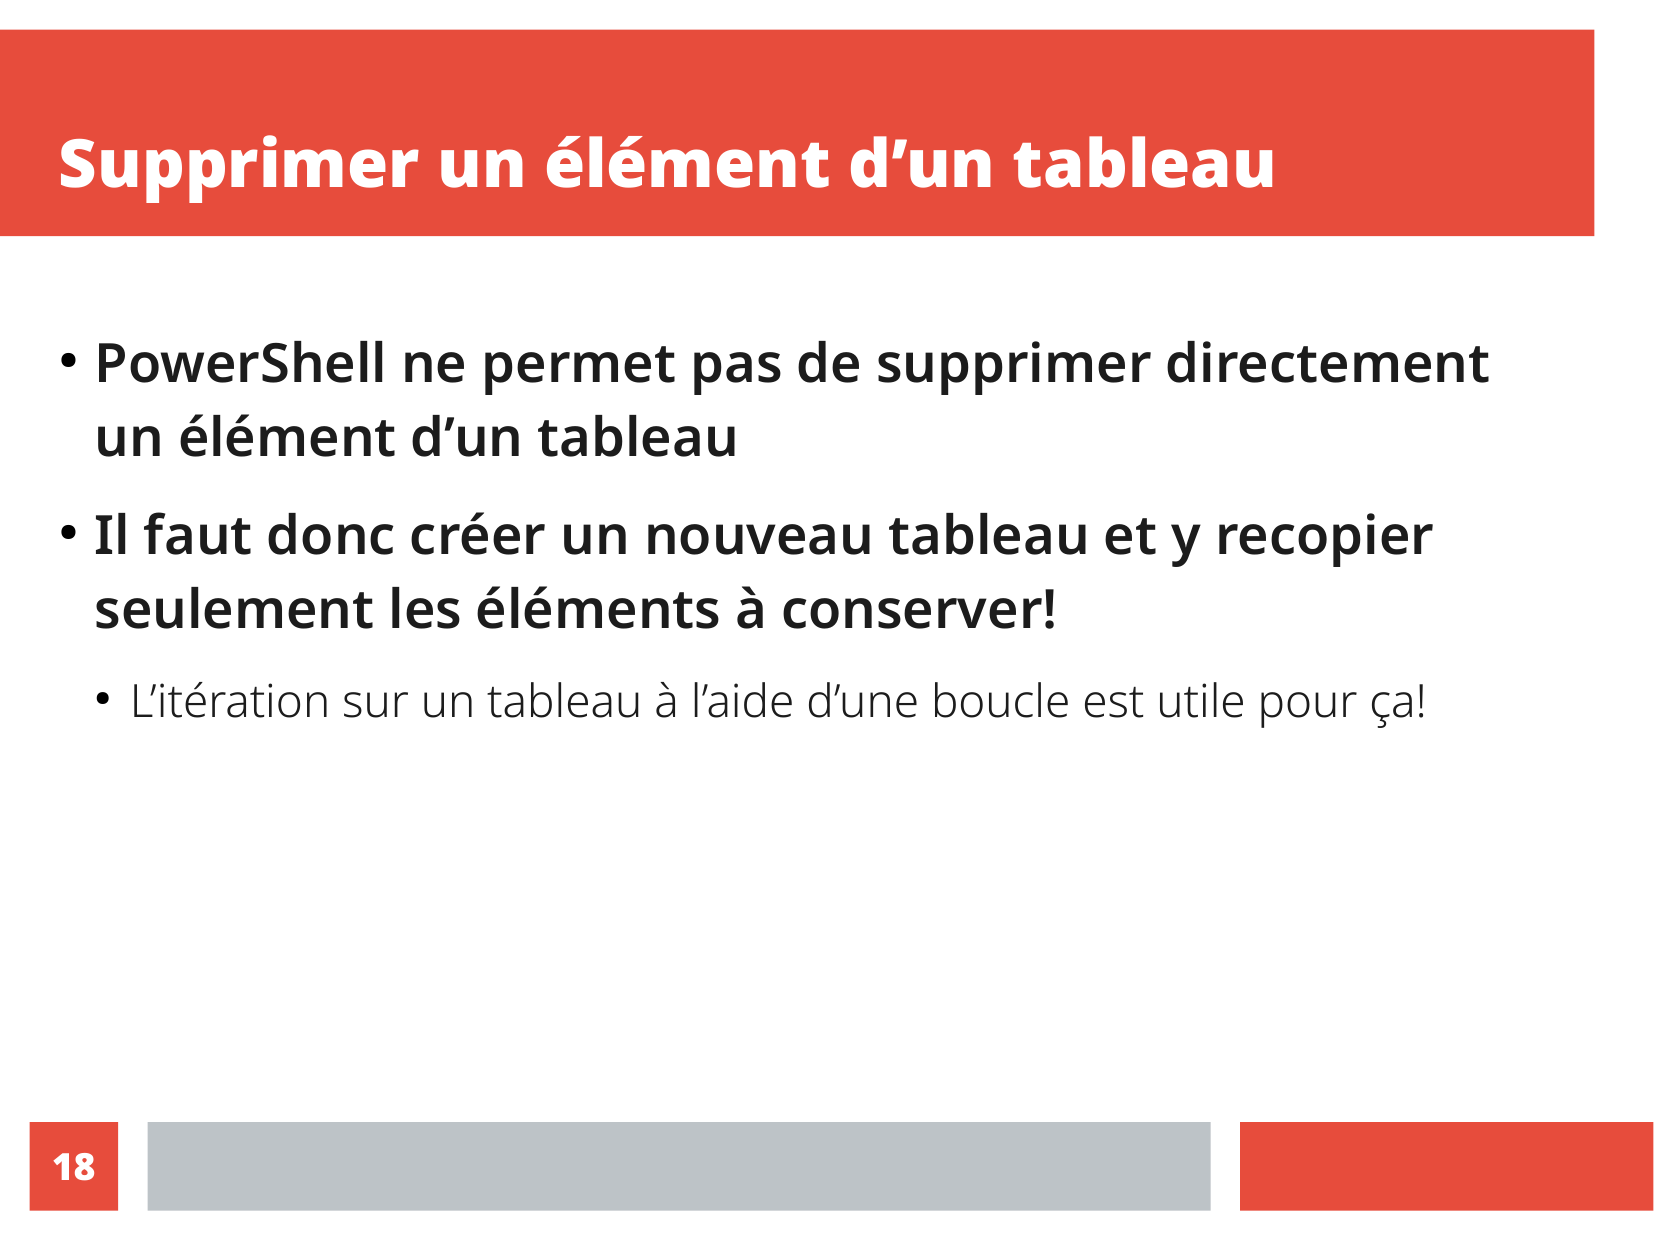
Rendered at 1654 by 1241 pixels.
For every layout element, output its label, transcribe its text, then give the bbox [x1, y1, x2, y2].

list PowerShell ne permet pas de supprimer directement un élément d’un tableau Il faut donc créer un nouveau tableau et y recopier seulement les éléments à conserver! L’itération sur un tableau à l’aide d’une boucle est utile pour ça! [59, 324, 1565, 1093]
title Supprimer un élément d’un tableau [59, 59, 1595, 207]
